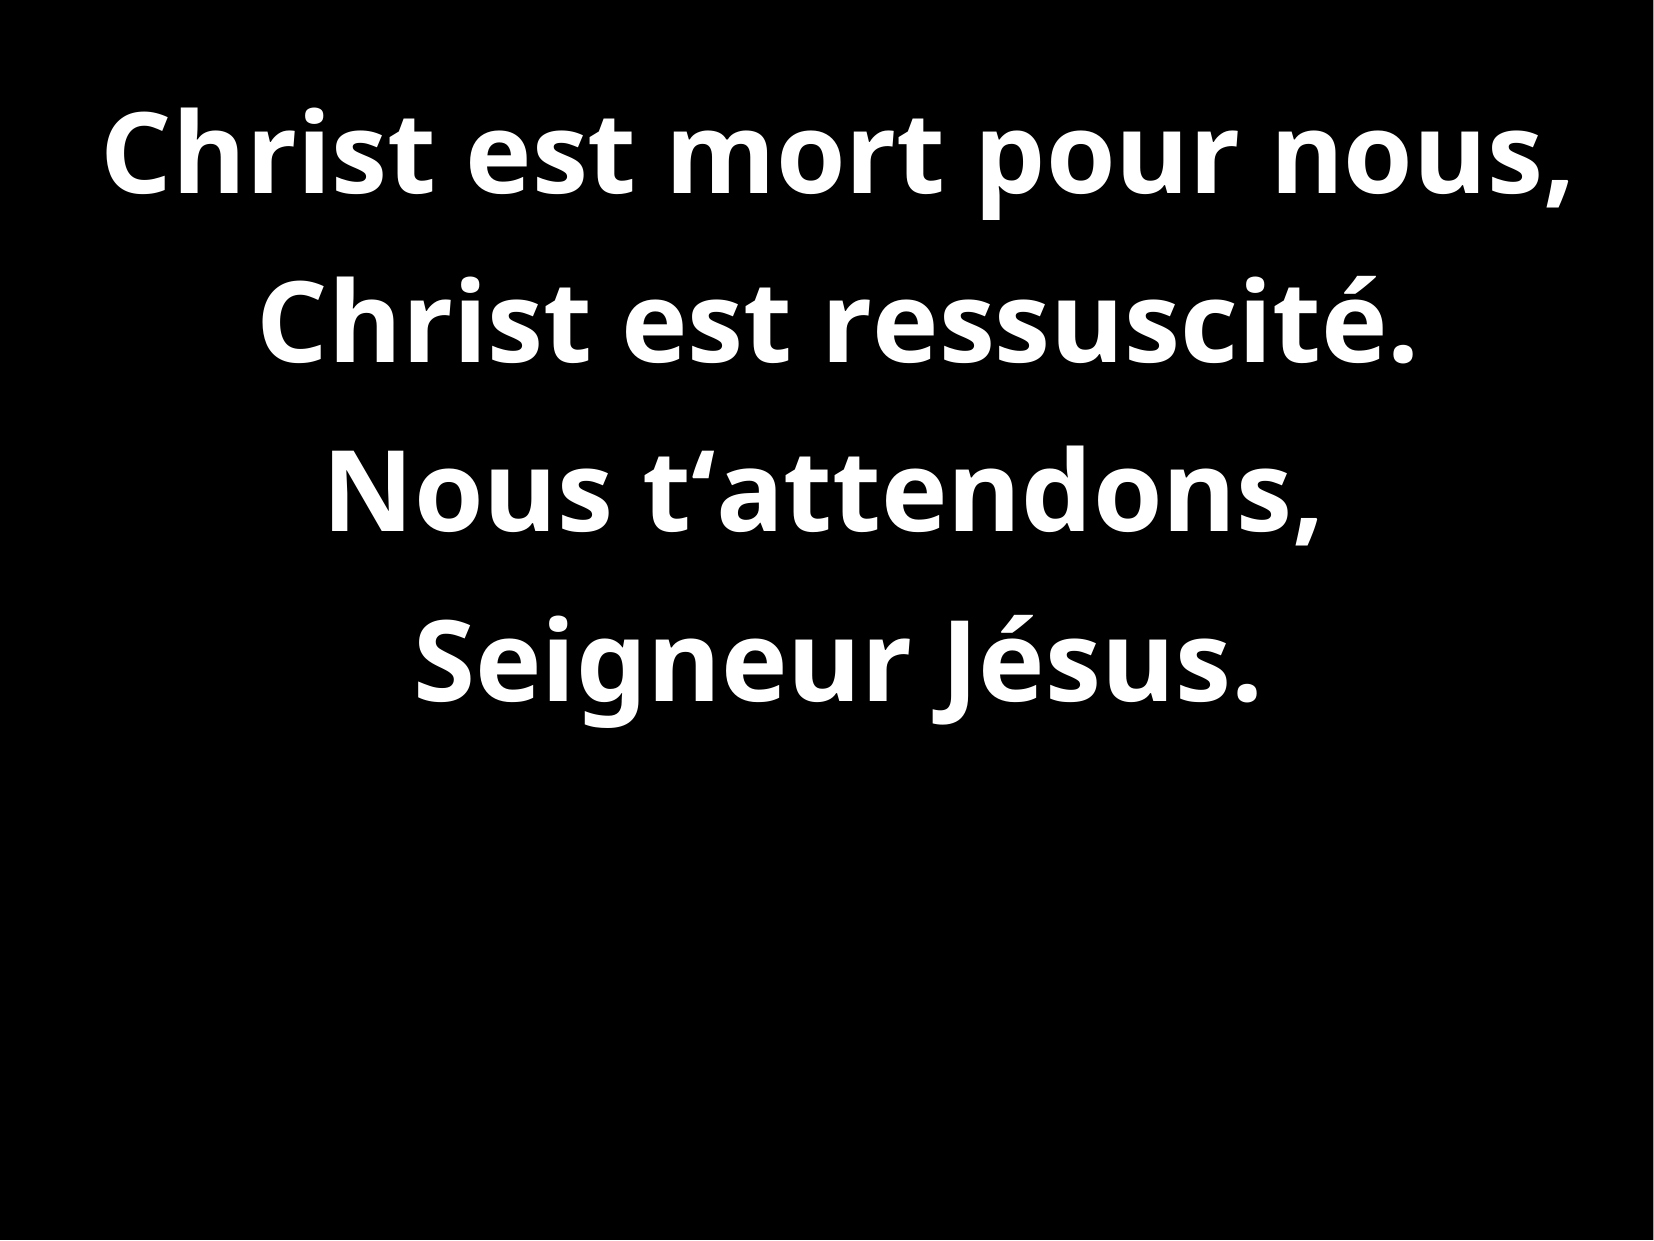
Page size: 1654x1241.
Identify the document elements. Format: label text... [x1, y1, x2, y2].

list Christ est mort pour nous, Christ est ressuscité. Nous t‘attendons, Seigneur Jésus. [82, 73, 1595, 1108]
